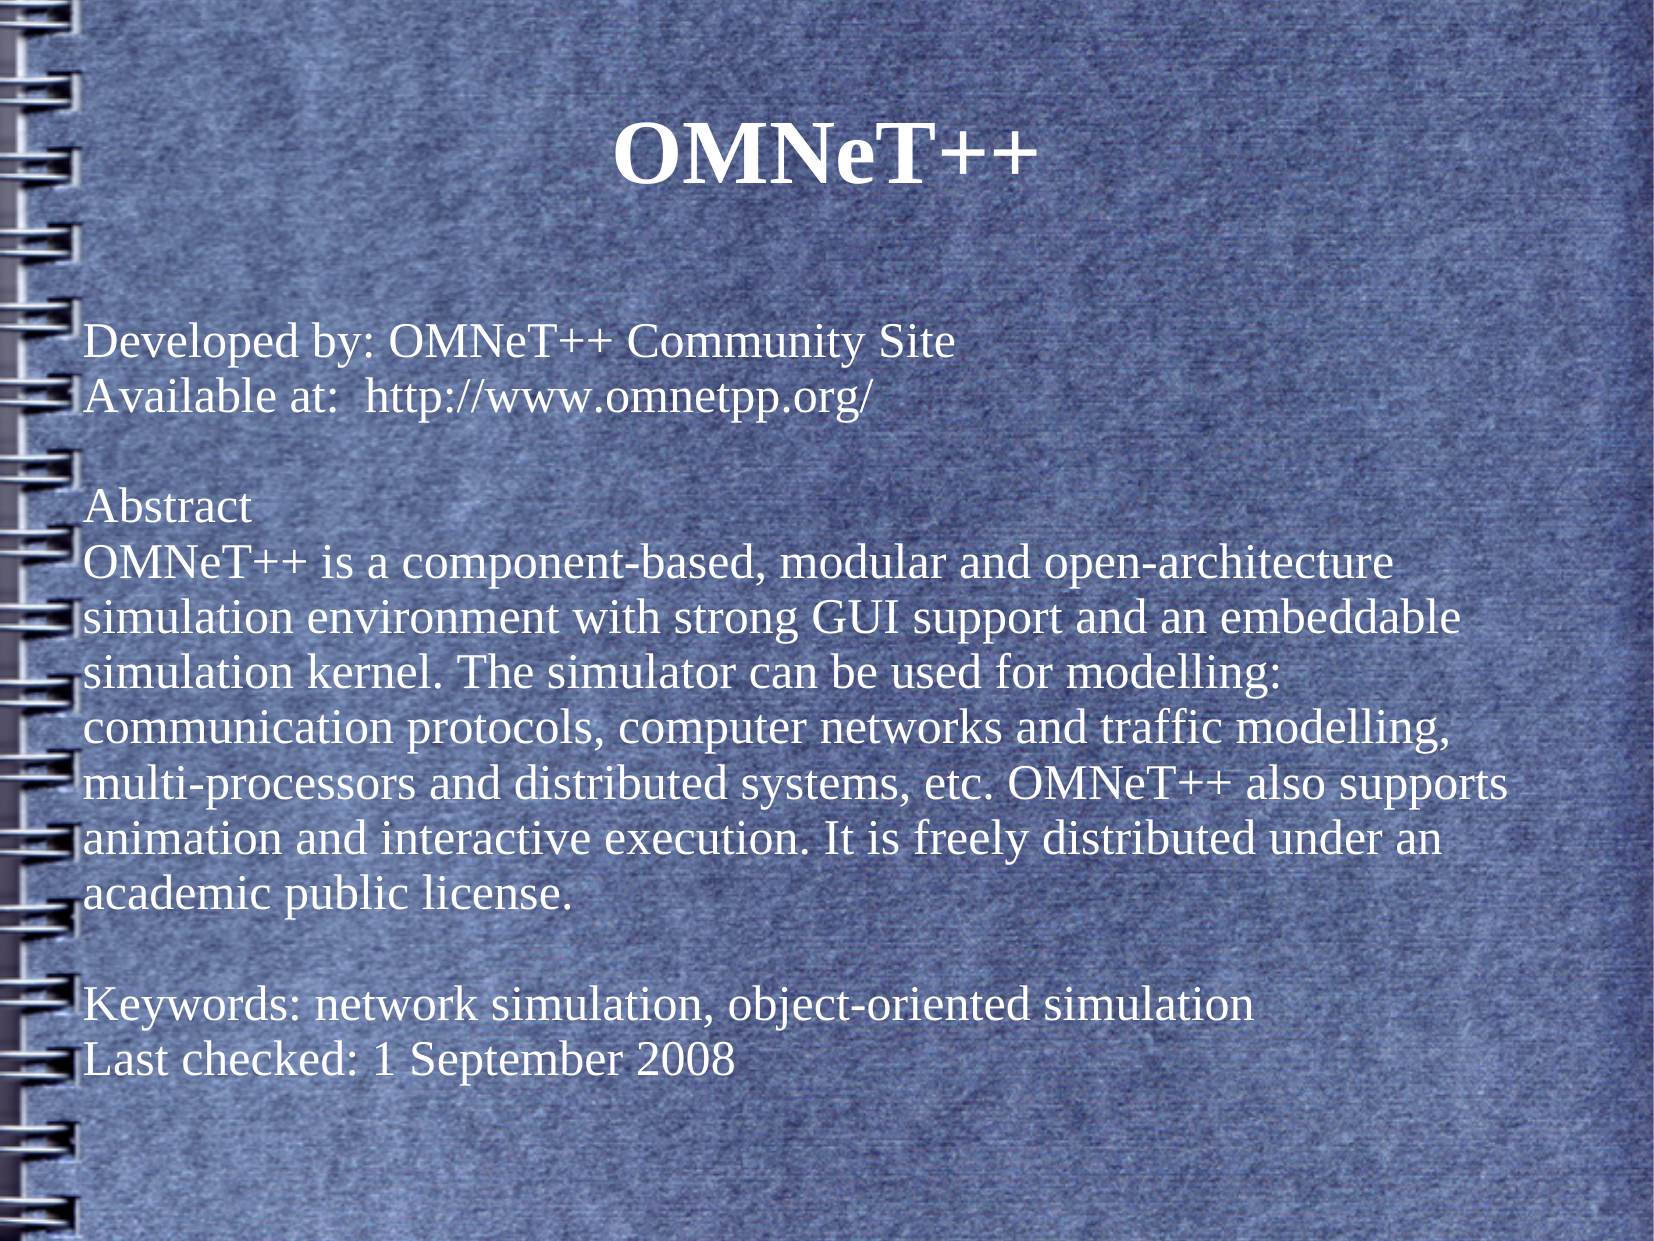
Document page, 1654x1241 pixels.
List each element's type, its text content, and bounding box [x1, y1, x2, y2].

subtitle Developed by: OMNeT++ Community Site Available at: http://www.omnetpp.org/ Abstract OMNeT++ is a component-based, modular and open-architecture simulation environment with strong GUI support and an embeddable simulation kernel. The simulator can be used for modelling: communication protocols, computer networks and traffic modelling, multi-processors and distributed systems, etc. OMNeT++ also supports animation and interactive execution. It is freely distributed under an academic public license. Keywords: network simulation, object-oriented simulation Last checked: 1 September 2008 [82, 297, 1571, 1102]
title OMNeT++ [82, 56, 1571, 250]
picture [0, 0, 1654, 1241]
